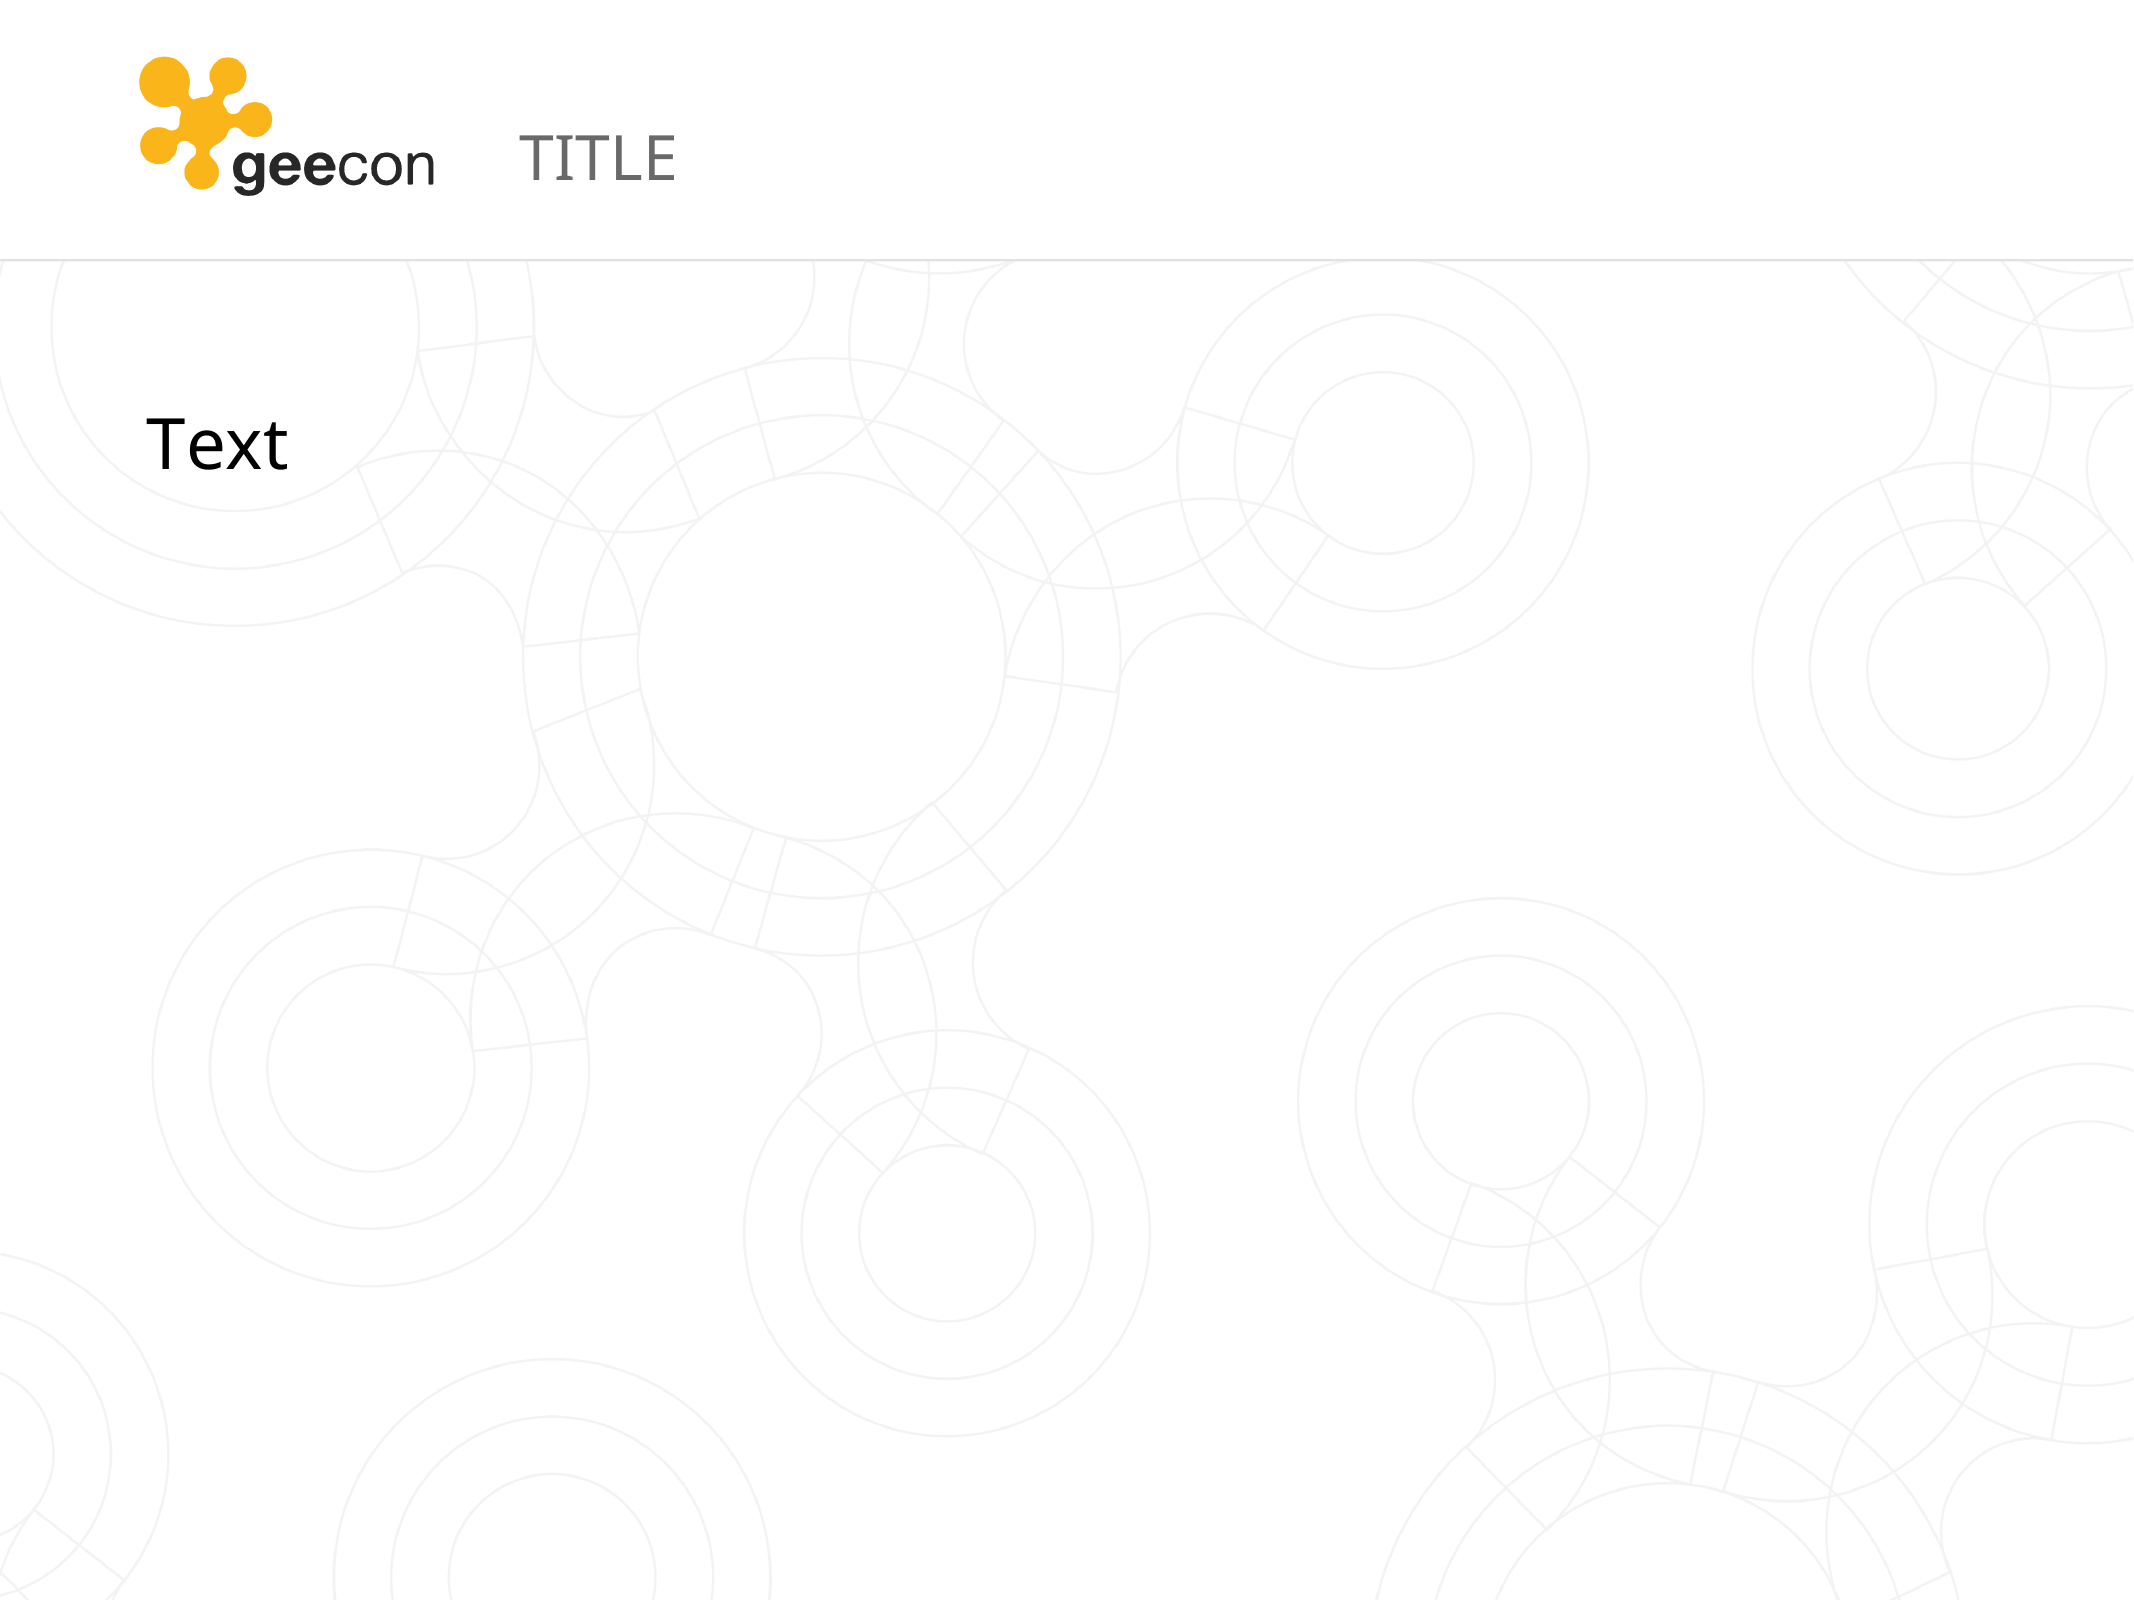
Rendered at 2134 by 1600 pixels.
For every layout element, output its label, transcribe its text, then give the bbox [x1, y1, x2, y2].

picture [0, 0, 2134, 1600]
text_box Text [141, 387, 2018, 496]
text_box TITLE [514, 106, 2134, 204]
